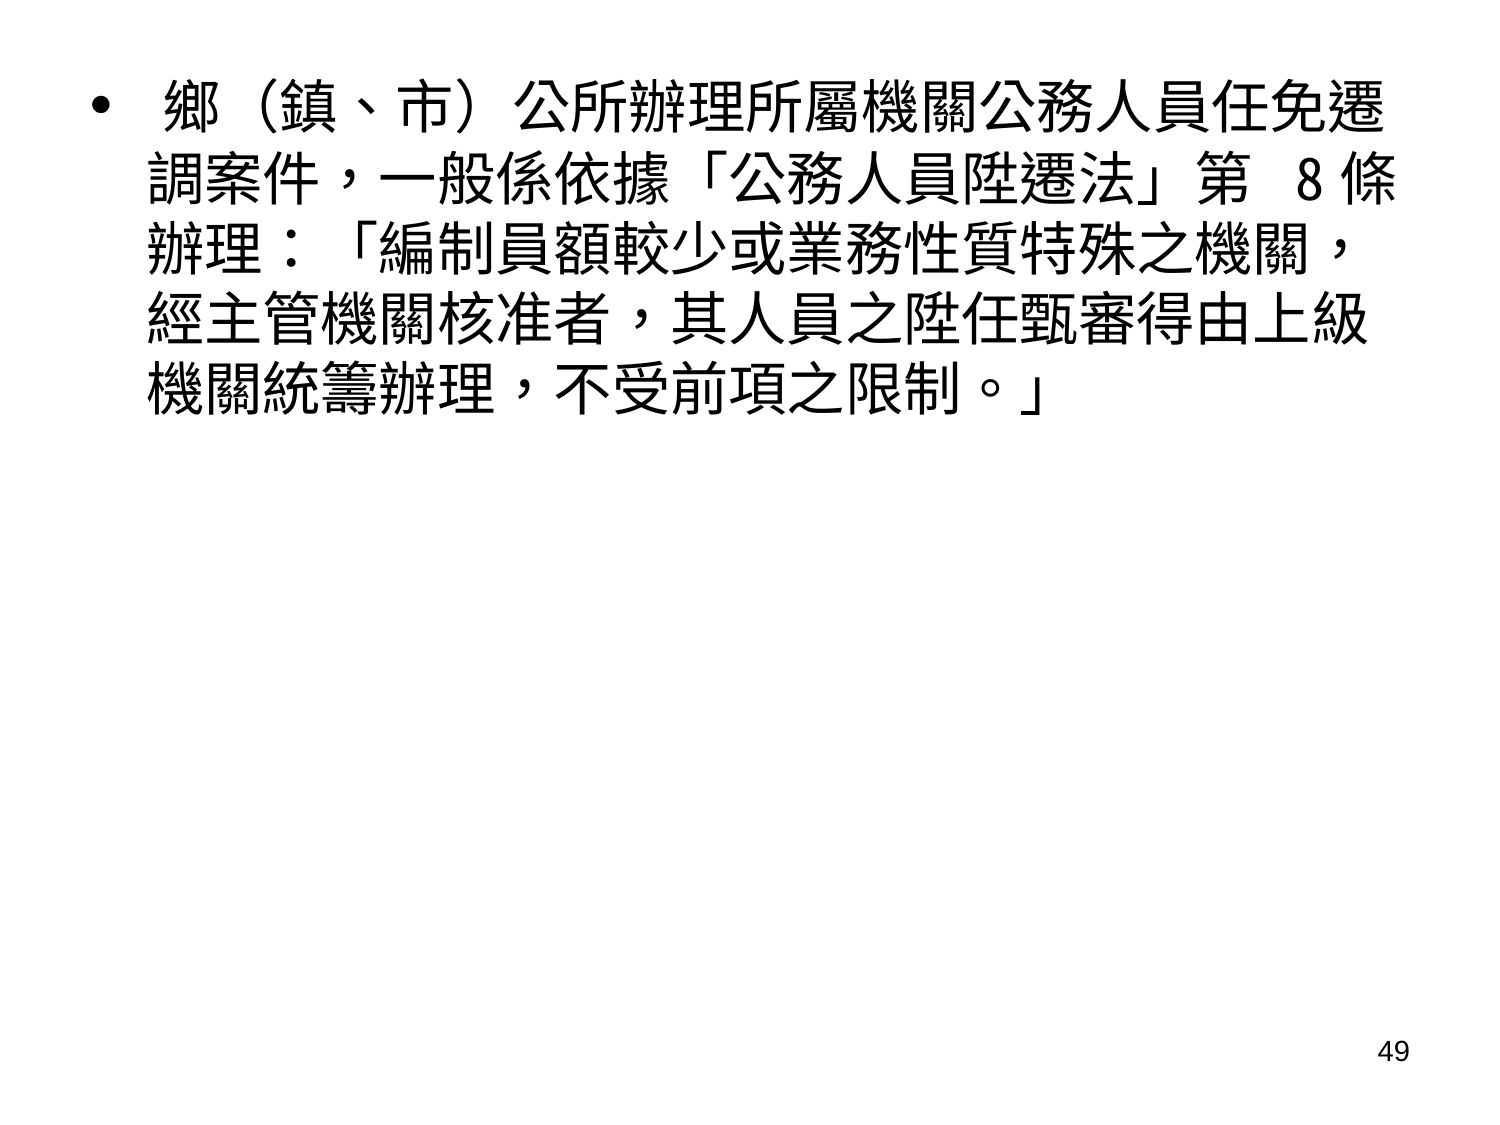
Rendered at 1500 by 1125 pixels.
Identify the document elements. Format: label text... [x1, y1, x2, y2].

list  鄉（鎮、市）公所辦理所屬機關公務人員任免遷調案件，一般係依據「公務人員陞遷法」第 8條辦理：「編制員額較少或業務性質特殊之機關，經主管機關核准者，其人員之陞任甄審得由上級機關統籌辦理，不受前項之限制。」 [75, 54, 1426, 1005]
